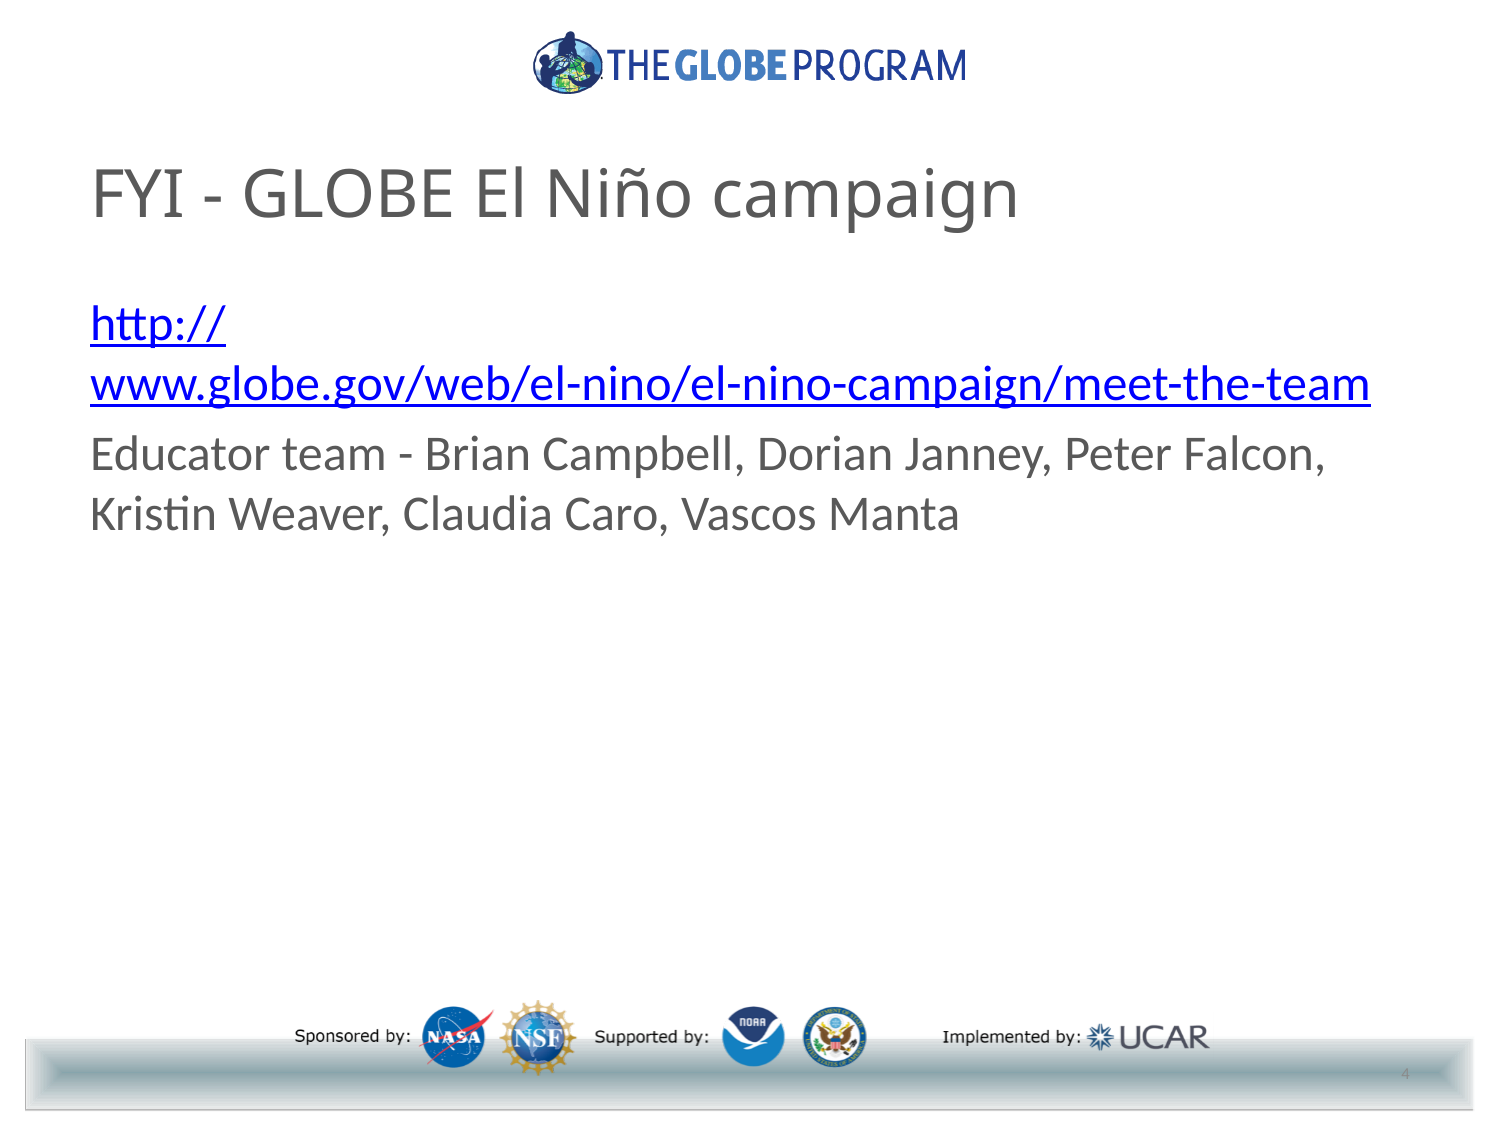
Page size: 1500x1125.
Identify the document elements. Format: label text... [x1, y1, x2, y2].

slide_number <number> [1074, 1042, 1425, 1103]
picture [262, 1000, 1238, 1085]
list http://www.globe.gov/web/el-nino/el-nino-campaign/meet-the-team Educator team - Brian Campbell, Dorian Janney, Peter Falcon, Kristin Weaver, Claudia Caro, Vascos Manta [75, 283, 1425, 979]
picture [526, 24, 975, 100]
title FYI - GLOBE El Niño campaign [75, 119, 1425, 263]
